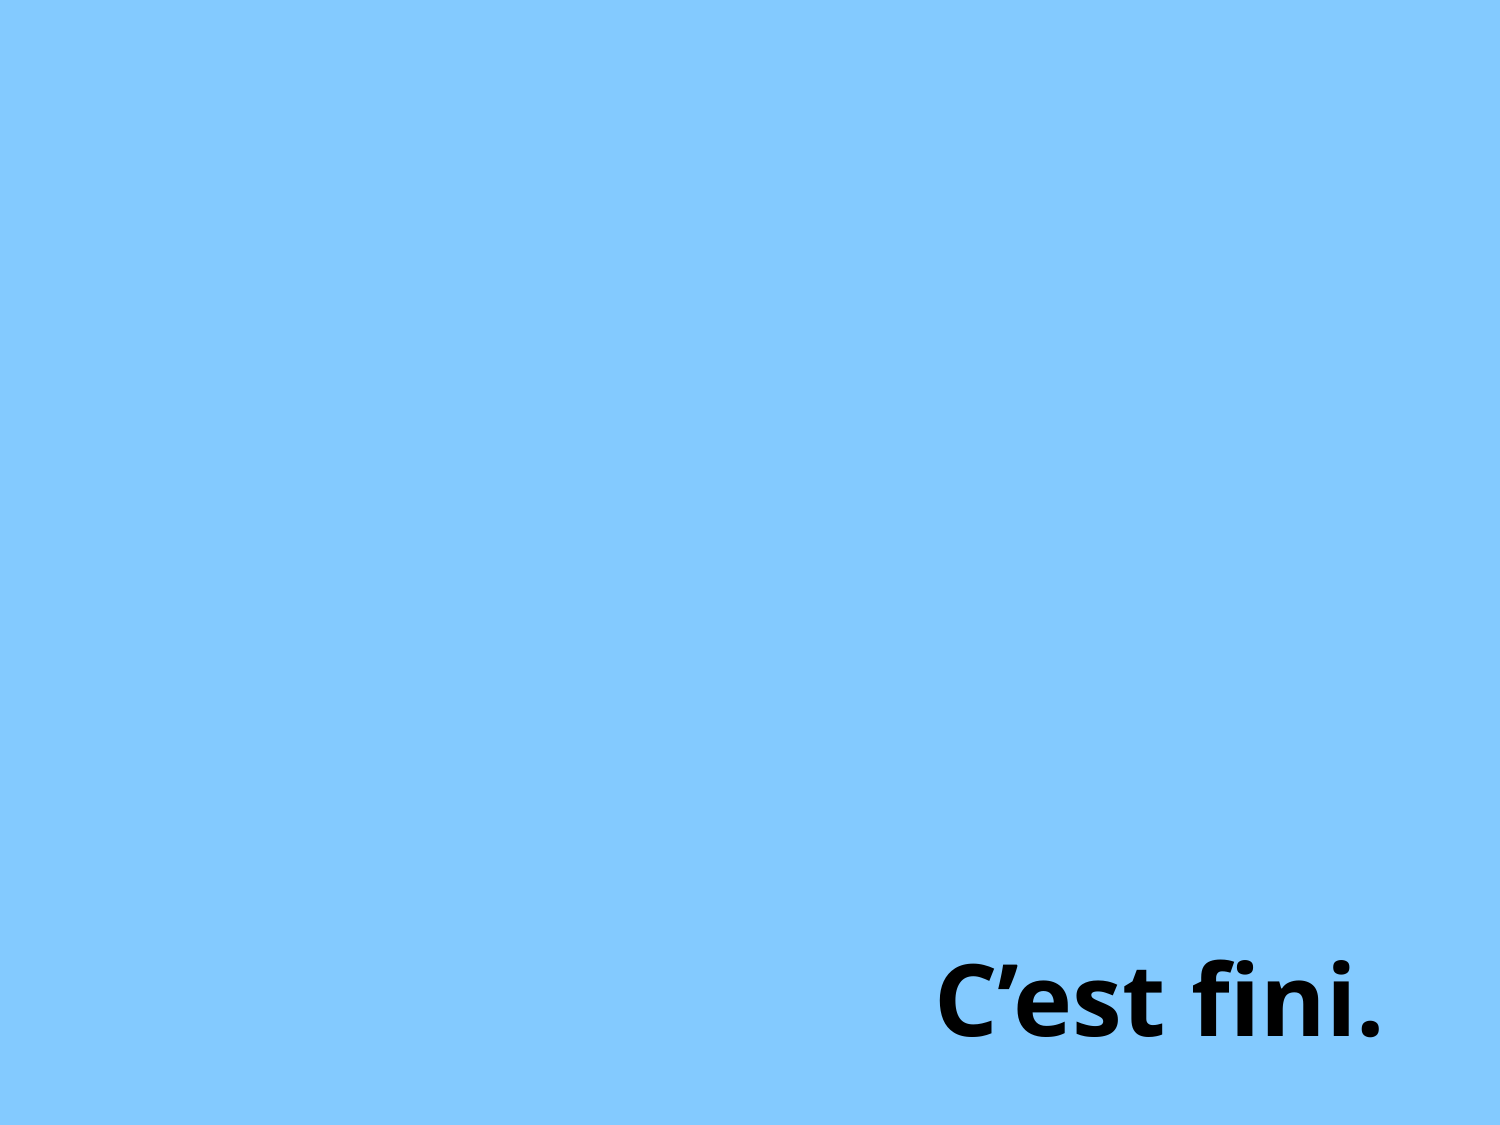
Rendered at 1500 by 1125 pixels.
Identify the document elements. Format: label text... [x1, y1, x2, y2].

text_box C’est fini. [867, 902, 1453, 1090]
